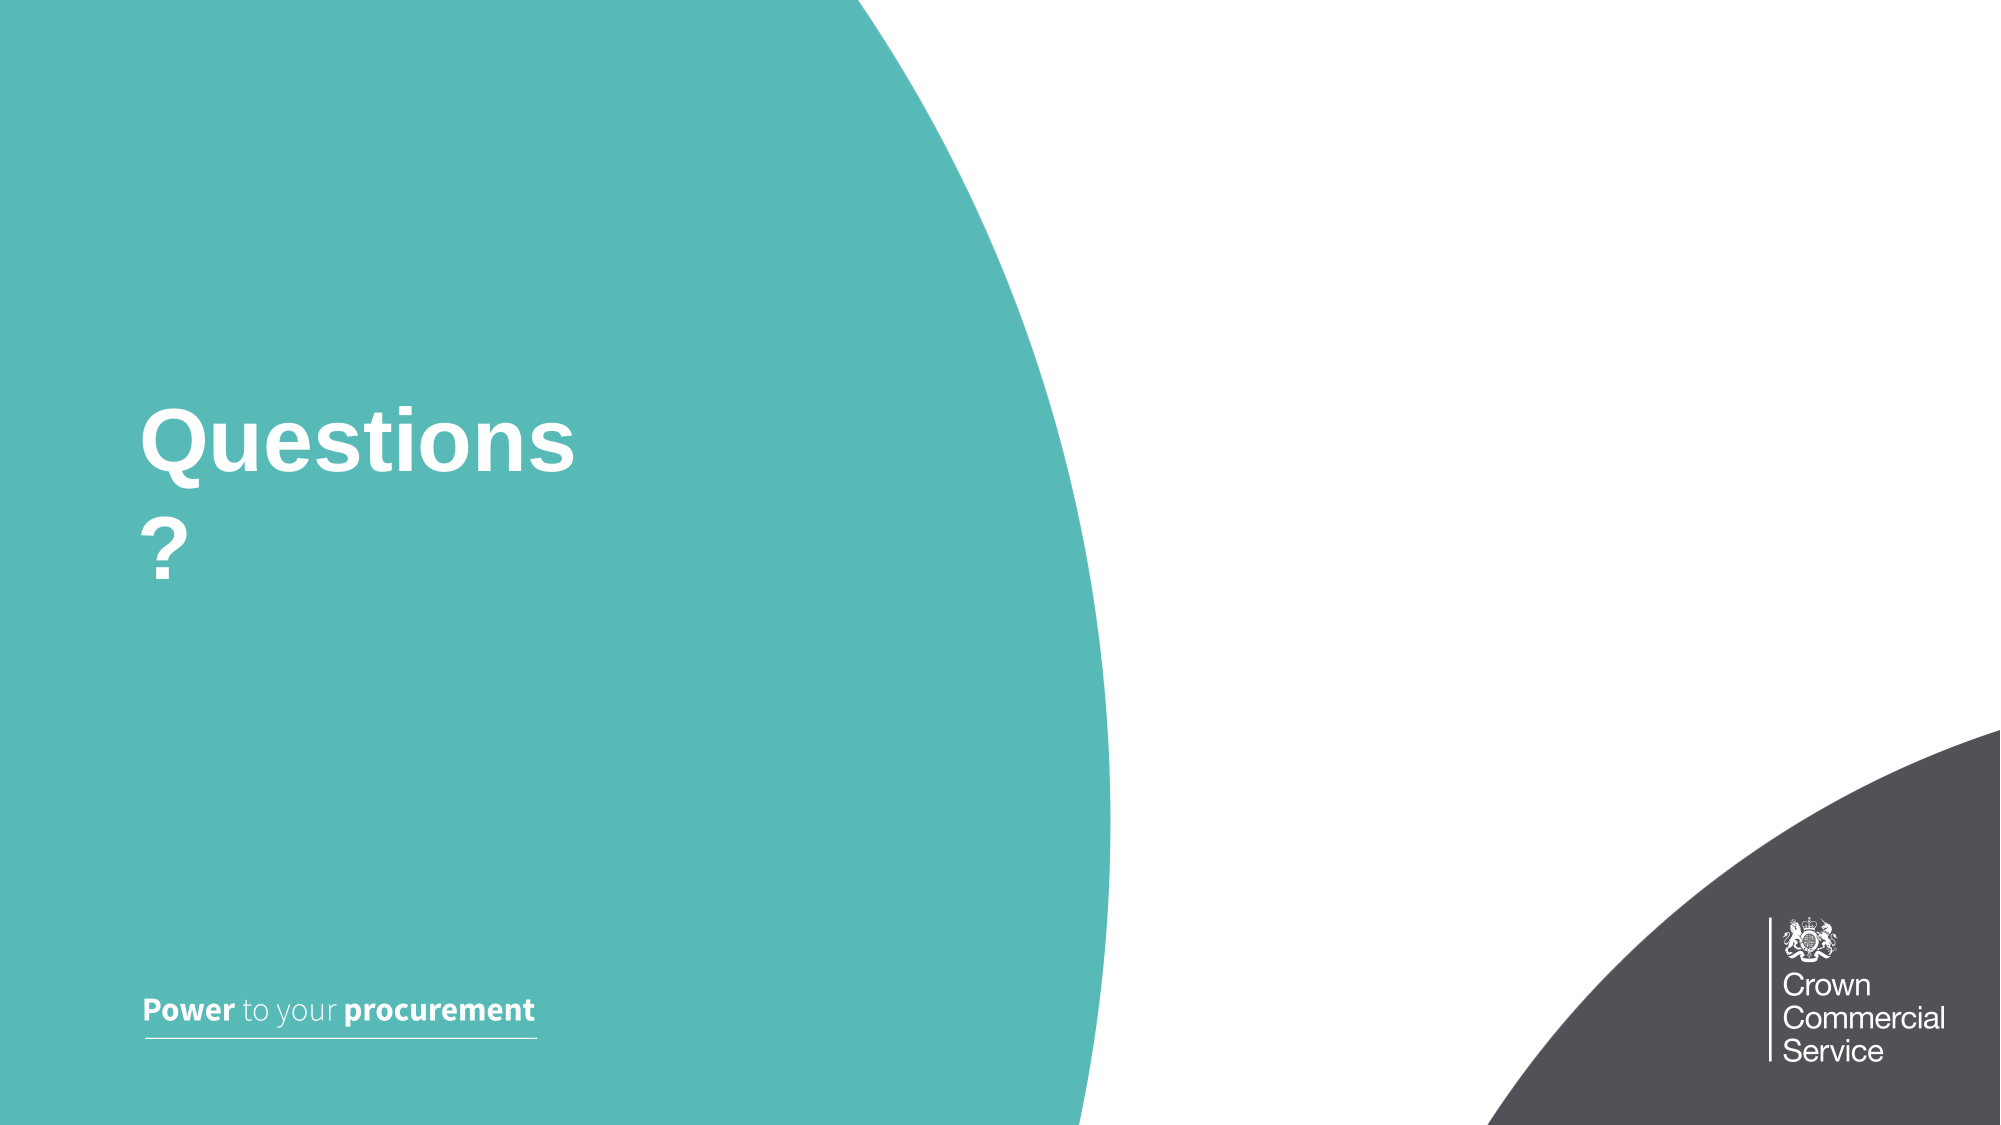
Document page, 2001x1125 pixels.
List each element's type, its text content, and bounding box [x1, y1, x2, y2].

title Questions? [137, 380, 802, 714]
picture [1466, 711, 2000, 1125]
picture [0, 0, 1126, 1125]
